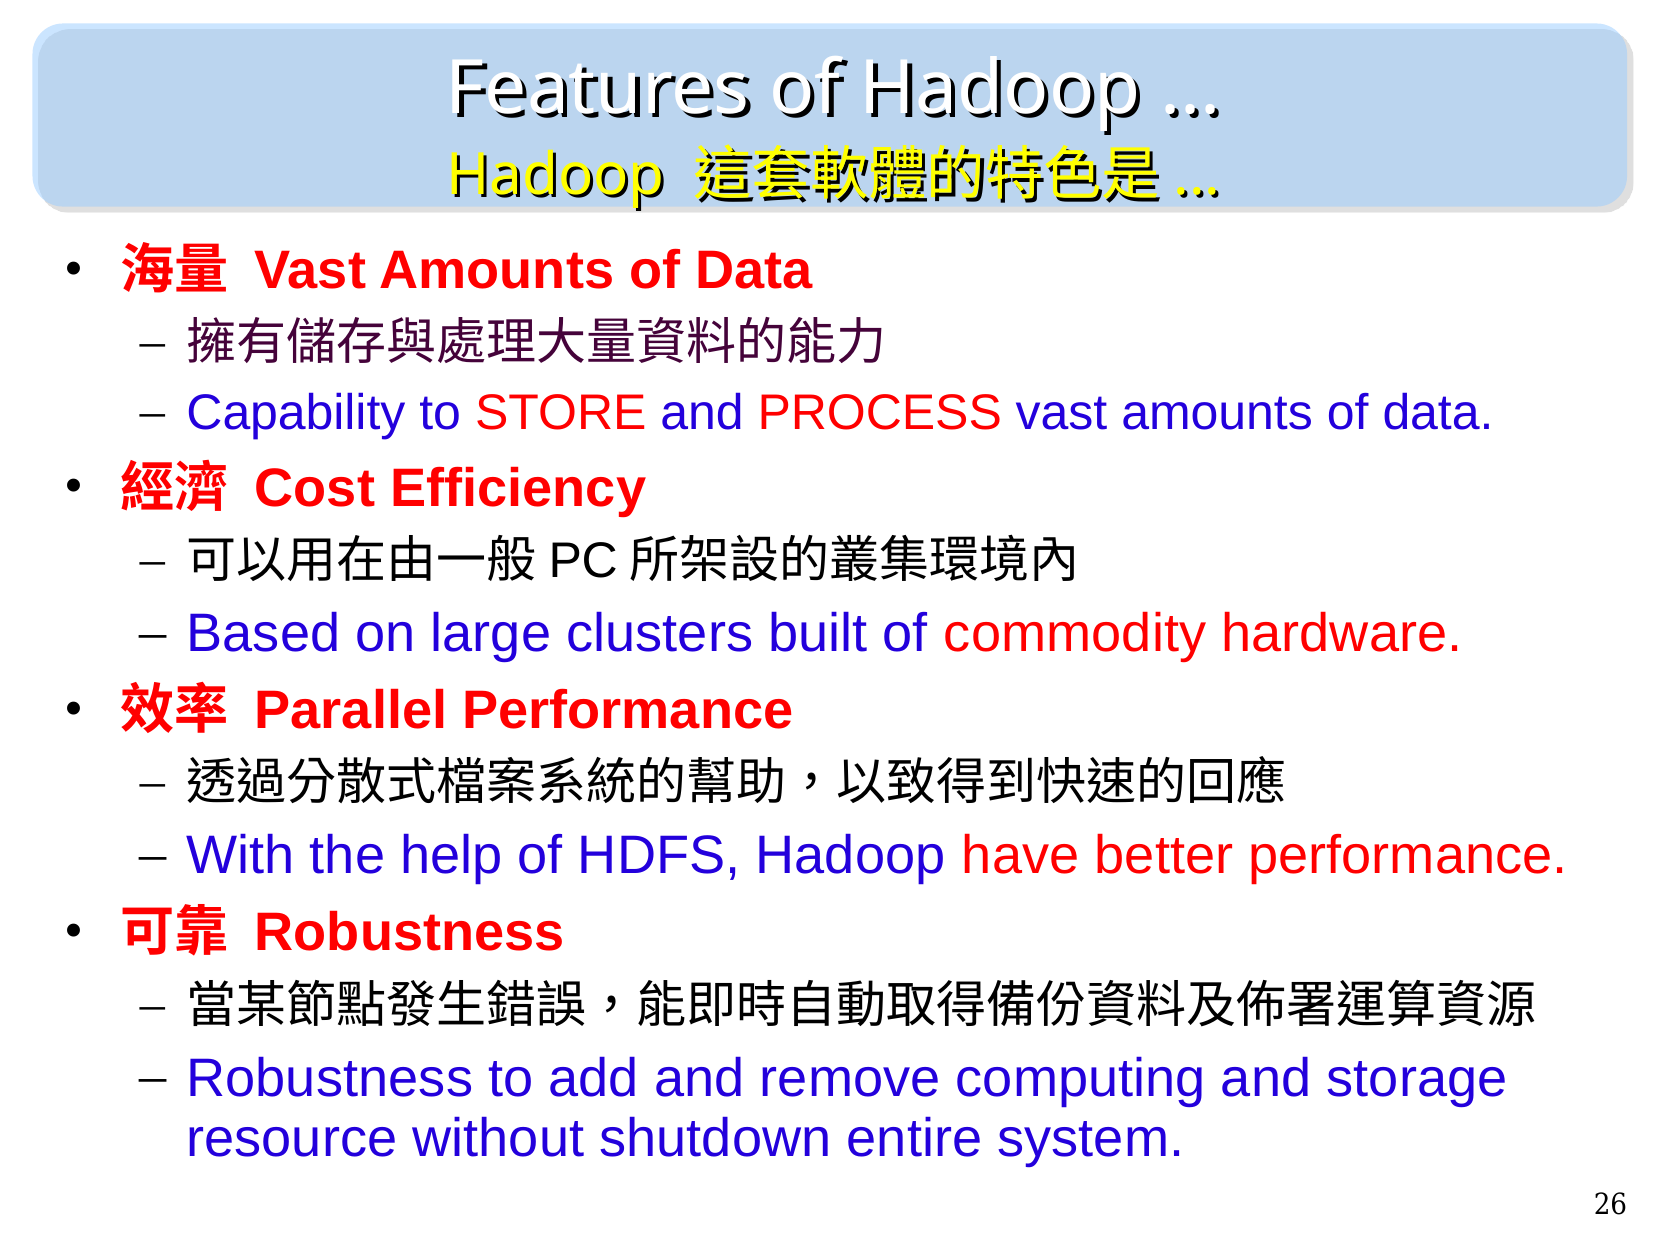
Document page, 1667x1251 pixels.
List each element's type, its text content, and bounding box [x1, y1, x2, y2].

text_box [1542, 23, 1628, 207]
title Features of Hadoop ... Hadoop 這套軟體的特色是... [124, 20, 1542, 213]
text_box [32, 23, 124, 207]
list 海量 Vast Amounts of Data 擁有儲存與處理大量資料的能力 Capability to STORE and PROCESS vast amounts of data. 經濟 Cost Efficiency 可以用在由一般PC所架設的叢集環境內 Based on large clusters built of commodity hardware. 效率 Parallel Performance 透過分散式檔案系統的幫助，以致得到快速的回應 With the help of HDFS, Hadoop have better performance. 可靠 Robustness 當某節點發生錯誤，能即時自動取得備份資料及佈署運算資源 Robustness to add and remove computing and storage resource without shutdown entire system. [64, 236, 1612, 1208]
